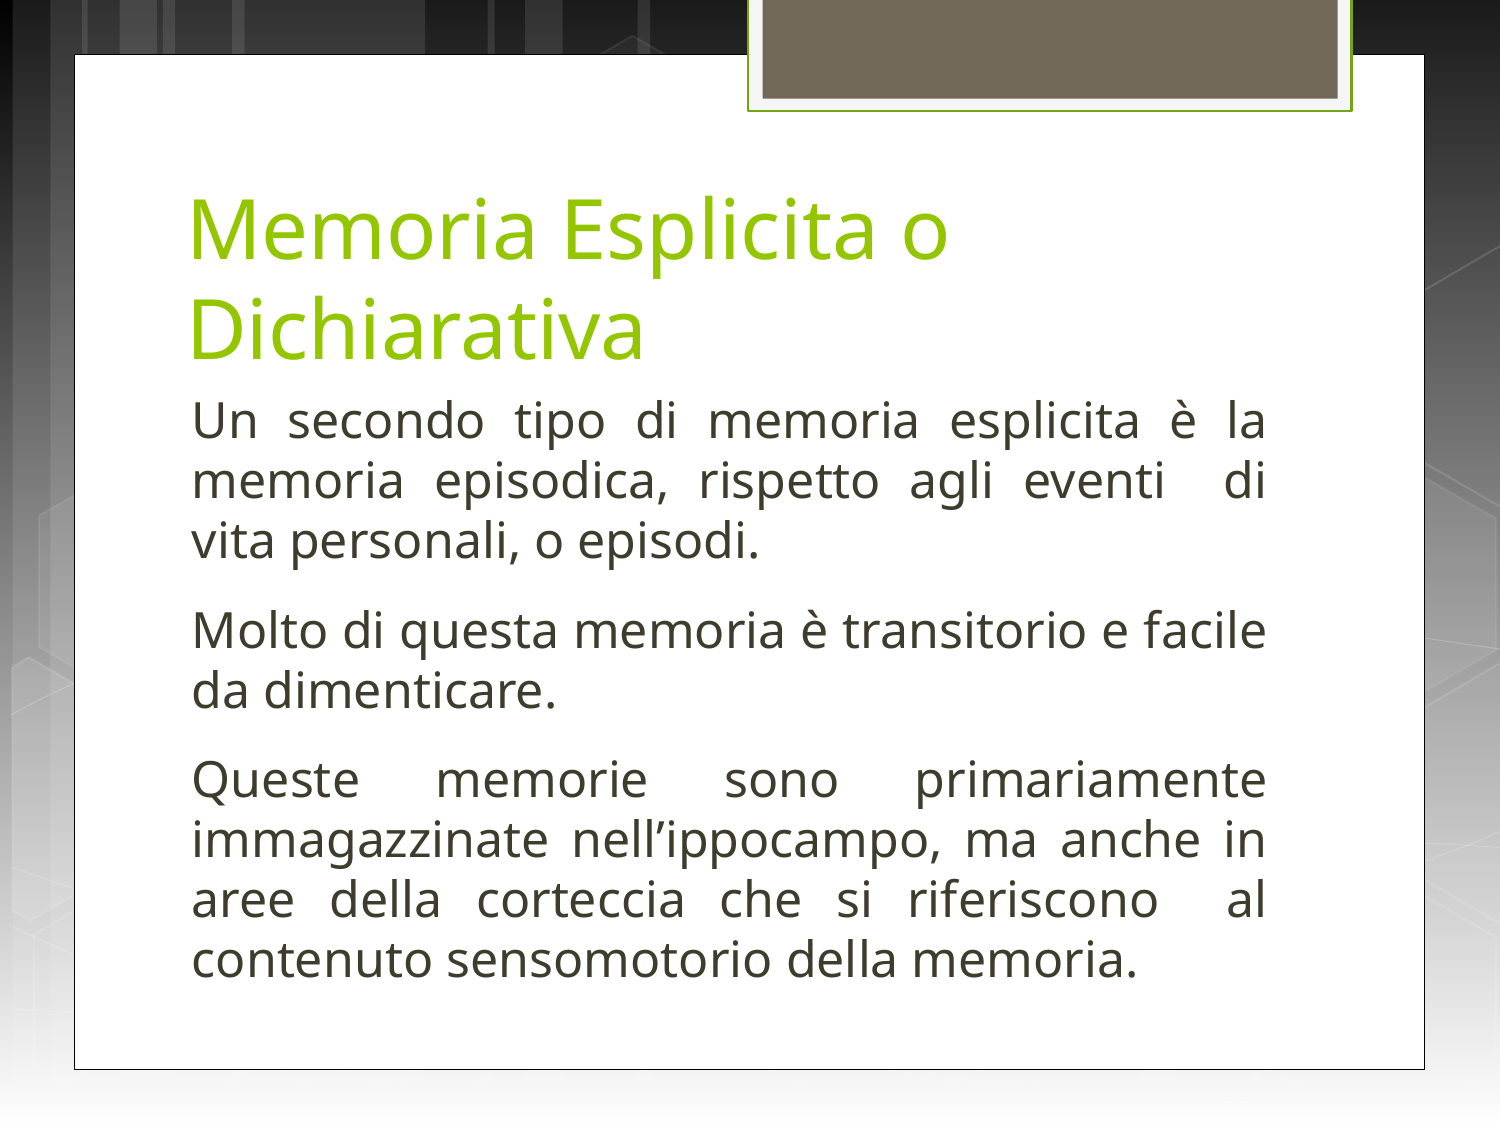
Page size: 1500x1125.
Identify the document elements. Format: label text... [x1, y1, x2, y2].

list Un secondo tipo di memoria esplicita è la memoria episodica, rispetto agli eventi di vita personali, o episodi. Molto di questa memoria è transitorio e facile da dimenticare. Queste memorie sono primariamente immagazzinate nell’ippocampo, ma anche in aree della corteccia che si riferiscono al contenuto sensomotorio della memoria. [177, 381, 1283, 1040]
title Memoria Esplicita o Dichiarativa [171, 168, 1288, 319]
